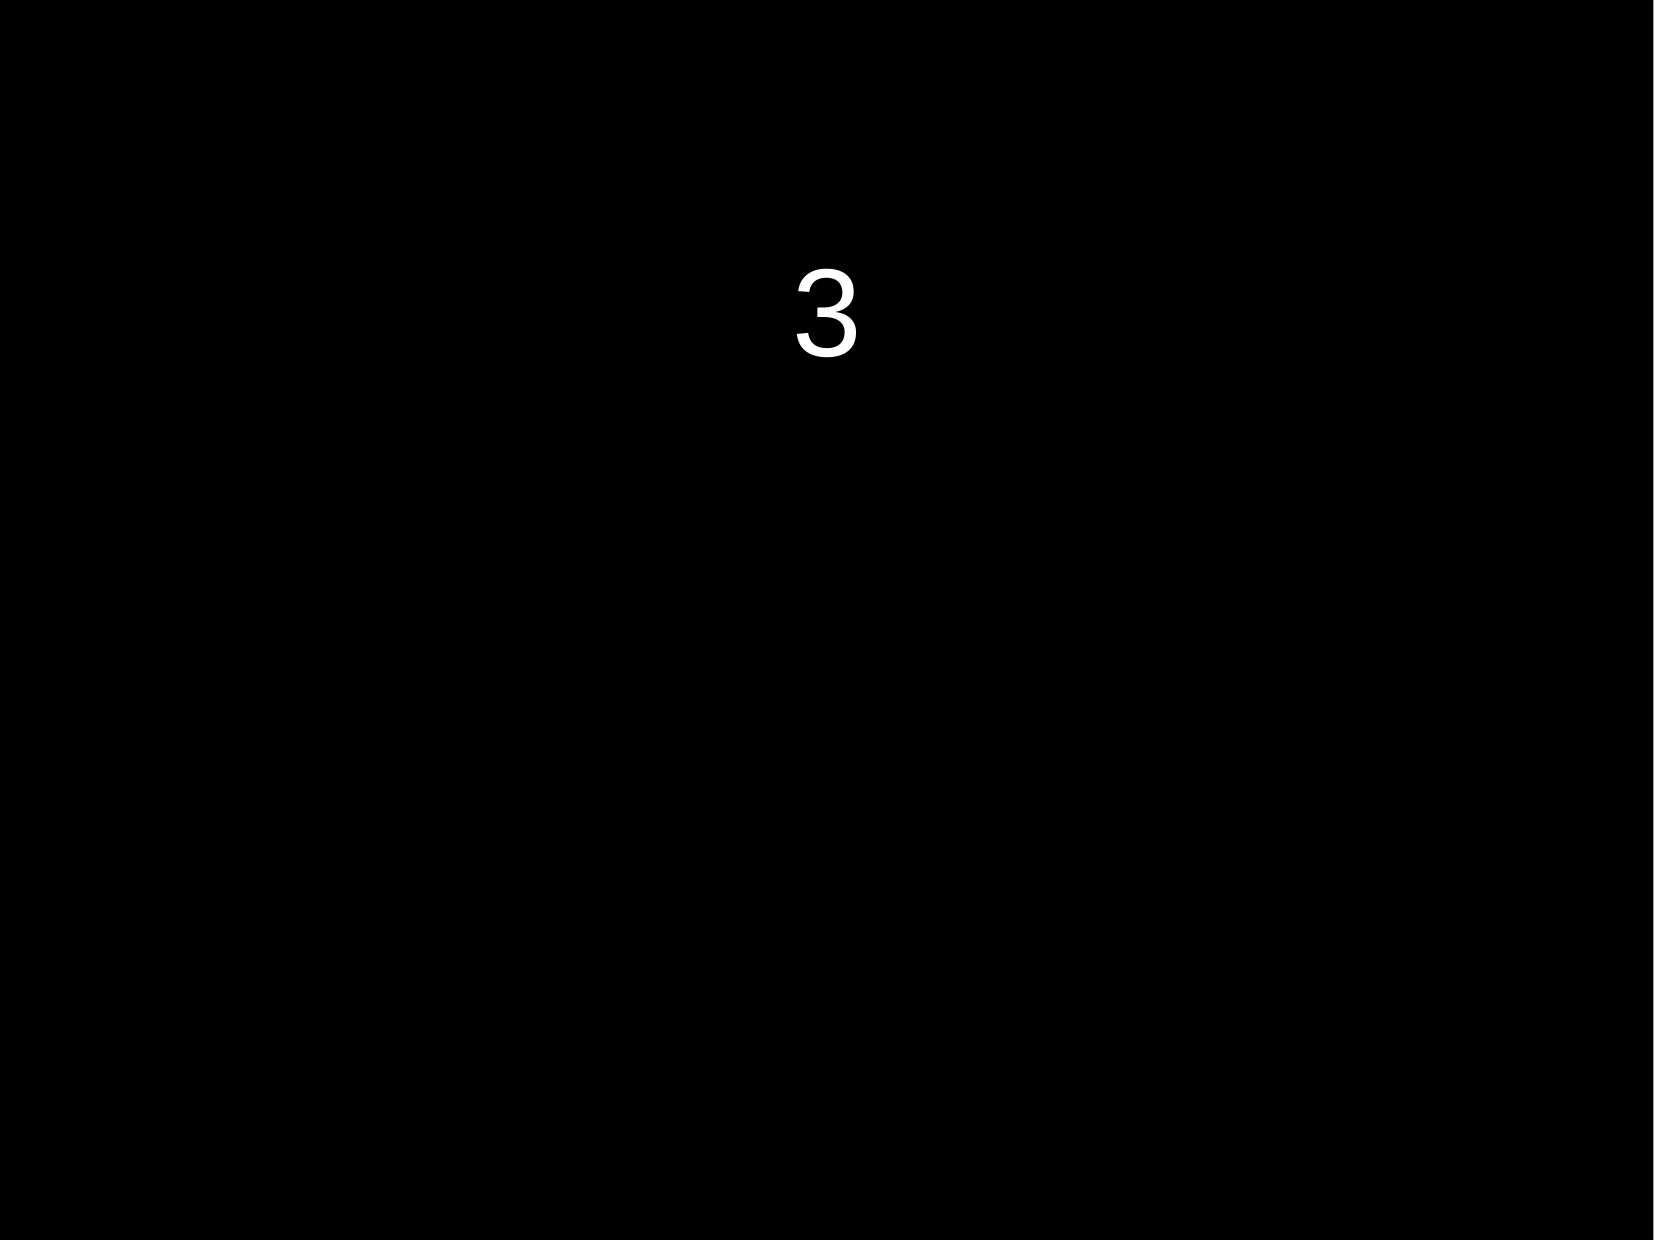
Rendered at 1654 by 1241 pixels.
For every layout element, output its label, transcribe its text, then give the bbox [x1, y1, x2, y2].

text_box 3 [0, 236, 1654, 391]
